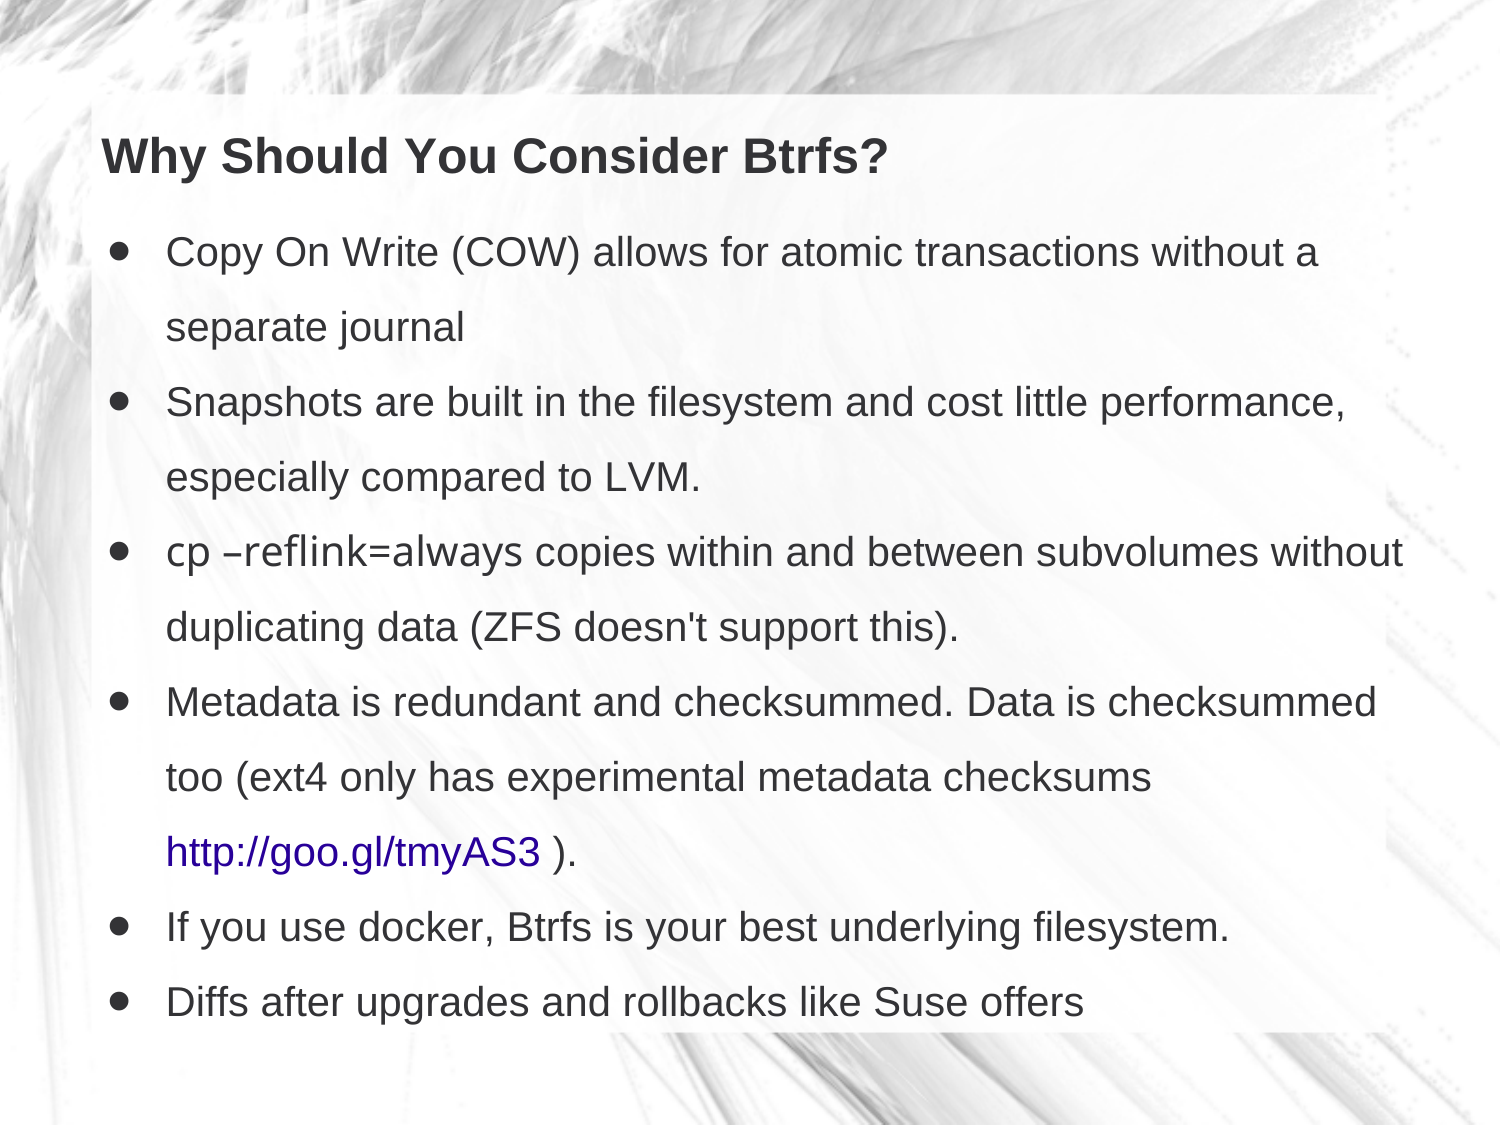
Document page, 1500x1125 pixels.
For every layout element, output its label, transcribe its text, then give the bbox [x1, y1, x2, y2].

list Copy On Write (COW) allows for atomic transactions without a separate journal Snapshots are built in the filesystem and cost little performance, especially compared to LVM. cp –reflink=always copies within and between subvolumes without duplicating data (ZFS doesn't support this). Metadata is redundant and checksummed. Data is checksummed too (ext4 only has experimental metadata checksums http://goo.gl/tmyAS3 ). If you use docker, Btrfs is your best underlying filesystem. Diffs after upgrades and rollbacks like Suse offers [75, 185, 1426, 1026]
title Why Should You Consider Btrfs? [61, 108, 1412, 196]
picture [0, 0, 1500, 1125]
